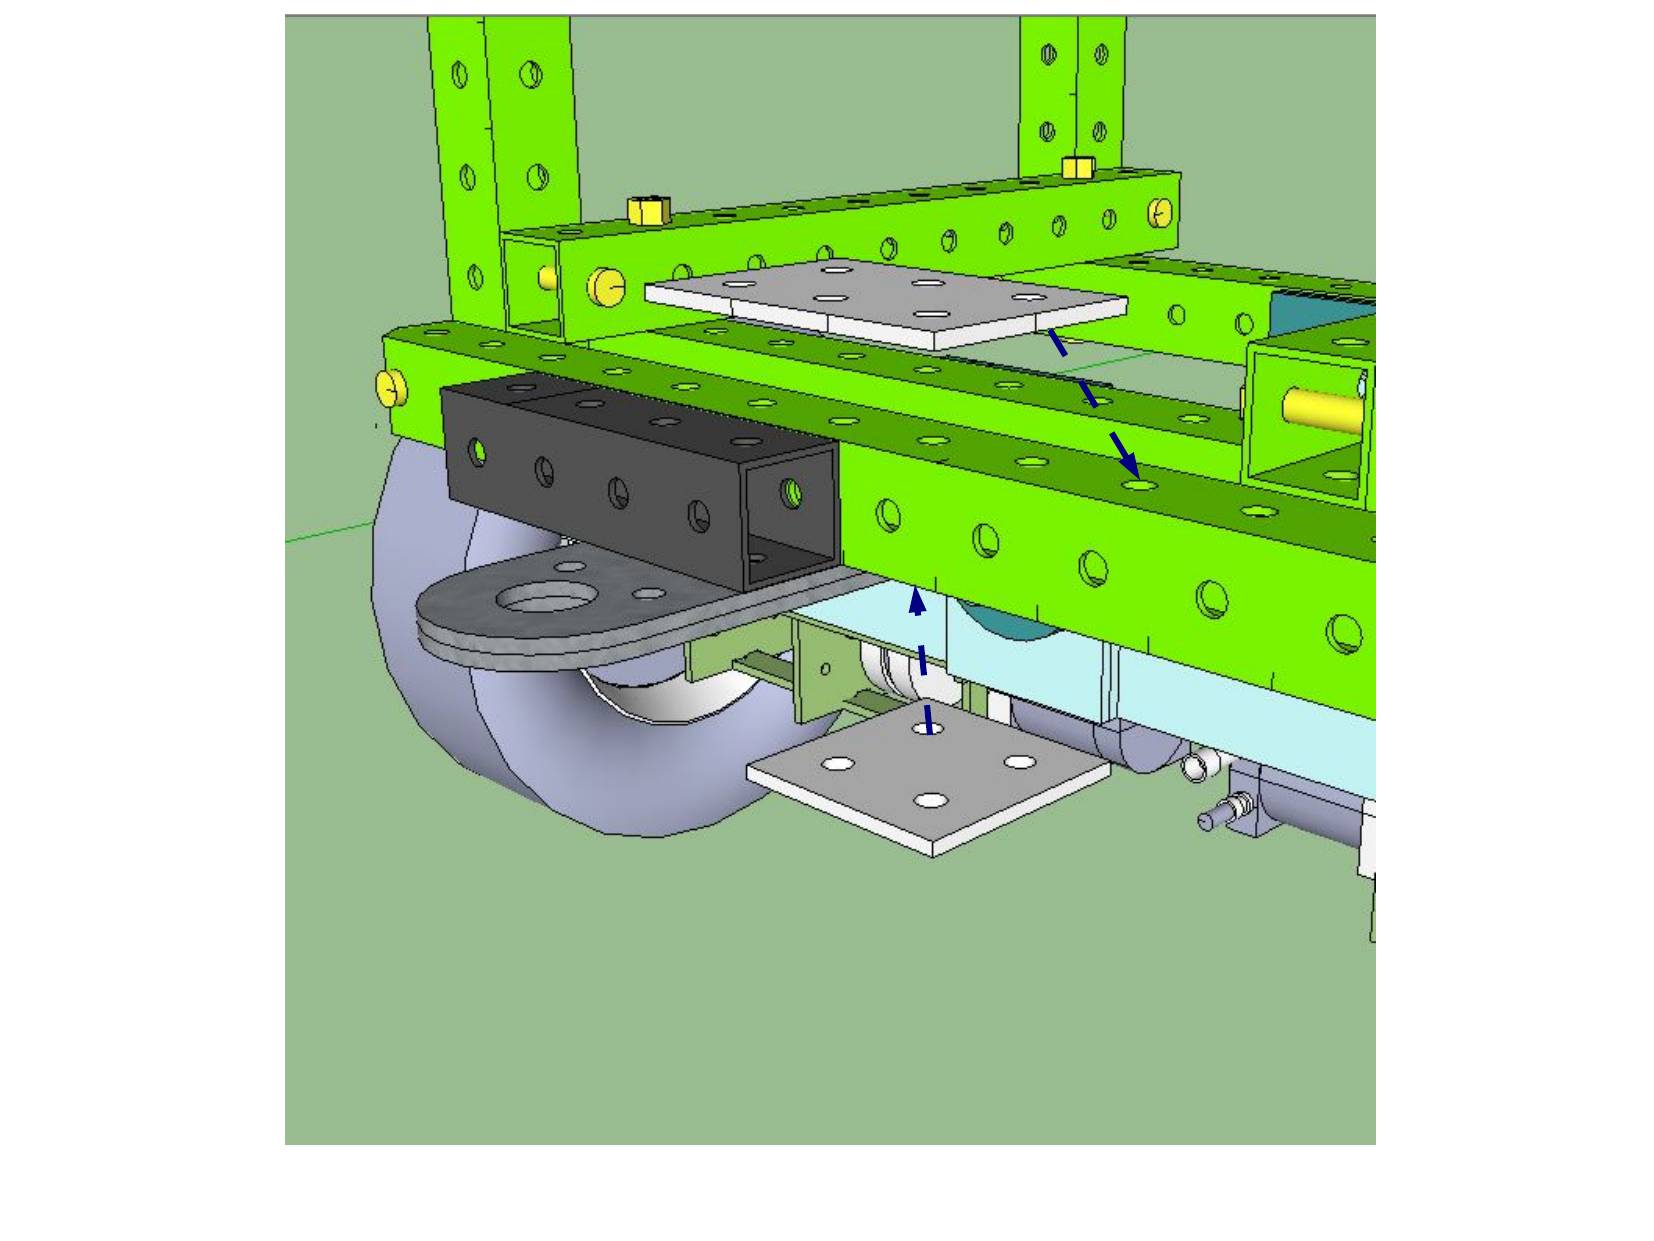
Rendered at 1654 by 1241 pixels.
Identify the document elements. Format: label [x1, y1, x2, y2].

picture [285, 14, 1376, 1145]
